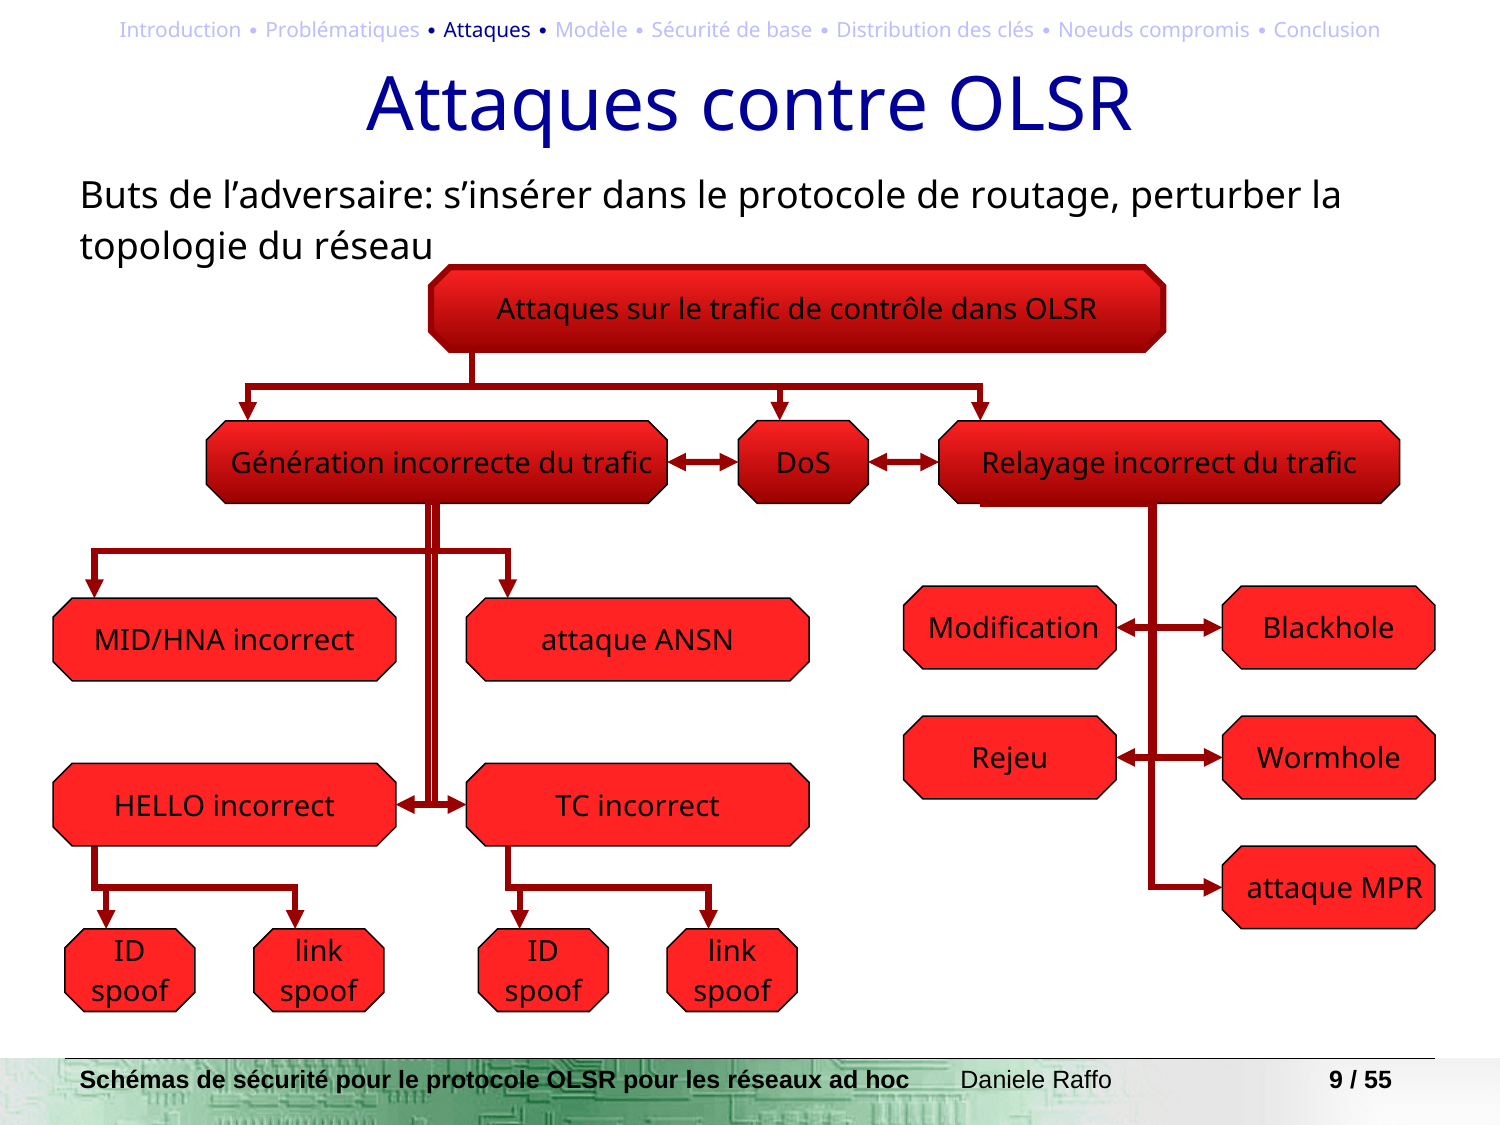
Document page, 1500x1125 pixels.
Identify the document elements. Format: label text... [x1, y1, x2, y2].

text_box Rejeu [903, 716, 1117, 799]
picture [0, 1058, 1500, 1125]
text_box attaque ANSN [466, 598, 810, 681]
text_box Modification [903, 586, 1117, 669]
text_box link spoof [667, 928, 798, 1012]
text_box Attaques contre OLSR [64, 52, 1436, 160]
text_box ID spoof [478, 928, 609, 1012]
text_box Blackhole [1222, 586, 1435, 669]
text_box Génération incorrecte du trafic [206, 420, 668, 504]
text_box HELLO incorrect [53, 763, 396, 846]
text_box Relayage incorrect du trafic [938, 420, 1400, 504]
text_box Schémas de sécurité pour le protocole OLSR pour les réseaux ad hoc Daniele Raffo [64, 1058, 1436, 1103]
text_box Wormhole [1222, 716, 1436, 799]
text_box MID/HNA incorrect [53, 598, 396, 681]
text_box link spoof [253, 928, 384, 1012]
text_box TC incorrect [466, 763, 810, 846]
text_box ID spoof [64, 928, 195, 1012]
text_box attaque MPR [1222, 846, 1435, 929]
text_box Introduction ∙ Problématiques ∙ Attaques ∙ Modèle ∙ Sécurité de base ∙ Distribution des clés ∙ Noeuds compromis ∙ Conclusion [0, 7, 1500, 52]
text_box Buts de l’adversaire: s’insérer dans le protocole de routage, perturber la topologie du réseau [64, 160, 1436, 279]
text_box DoS [738, 420, 869, 504]
text_box Attaques sur le trafic de contrôle dans OLSR [430, 267, 1164, 350]
